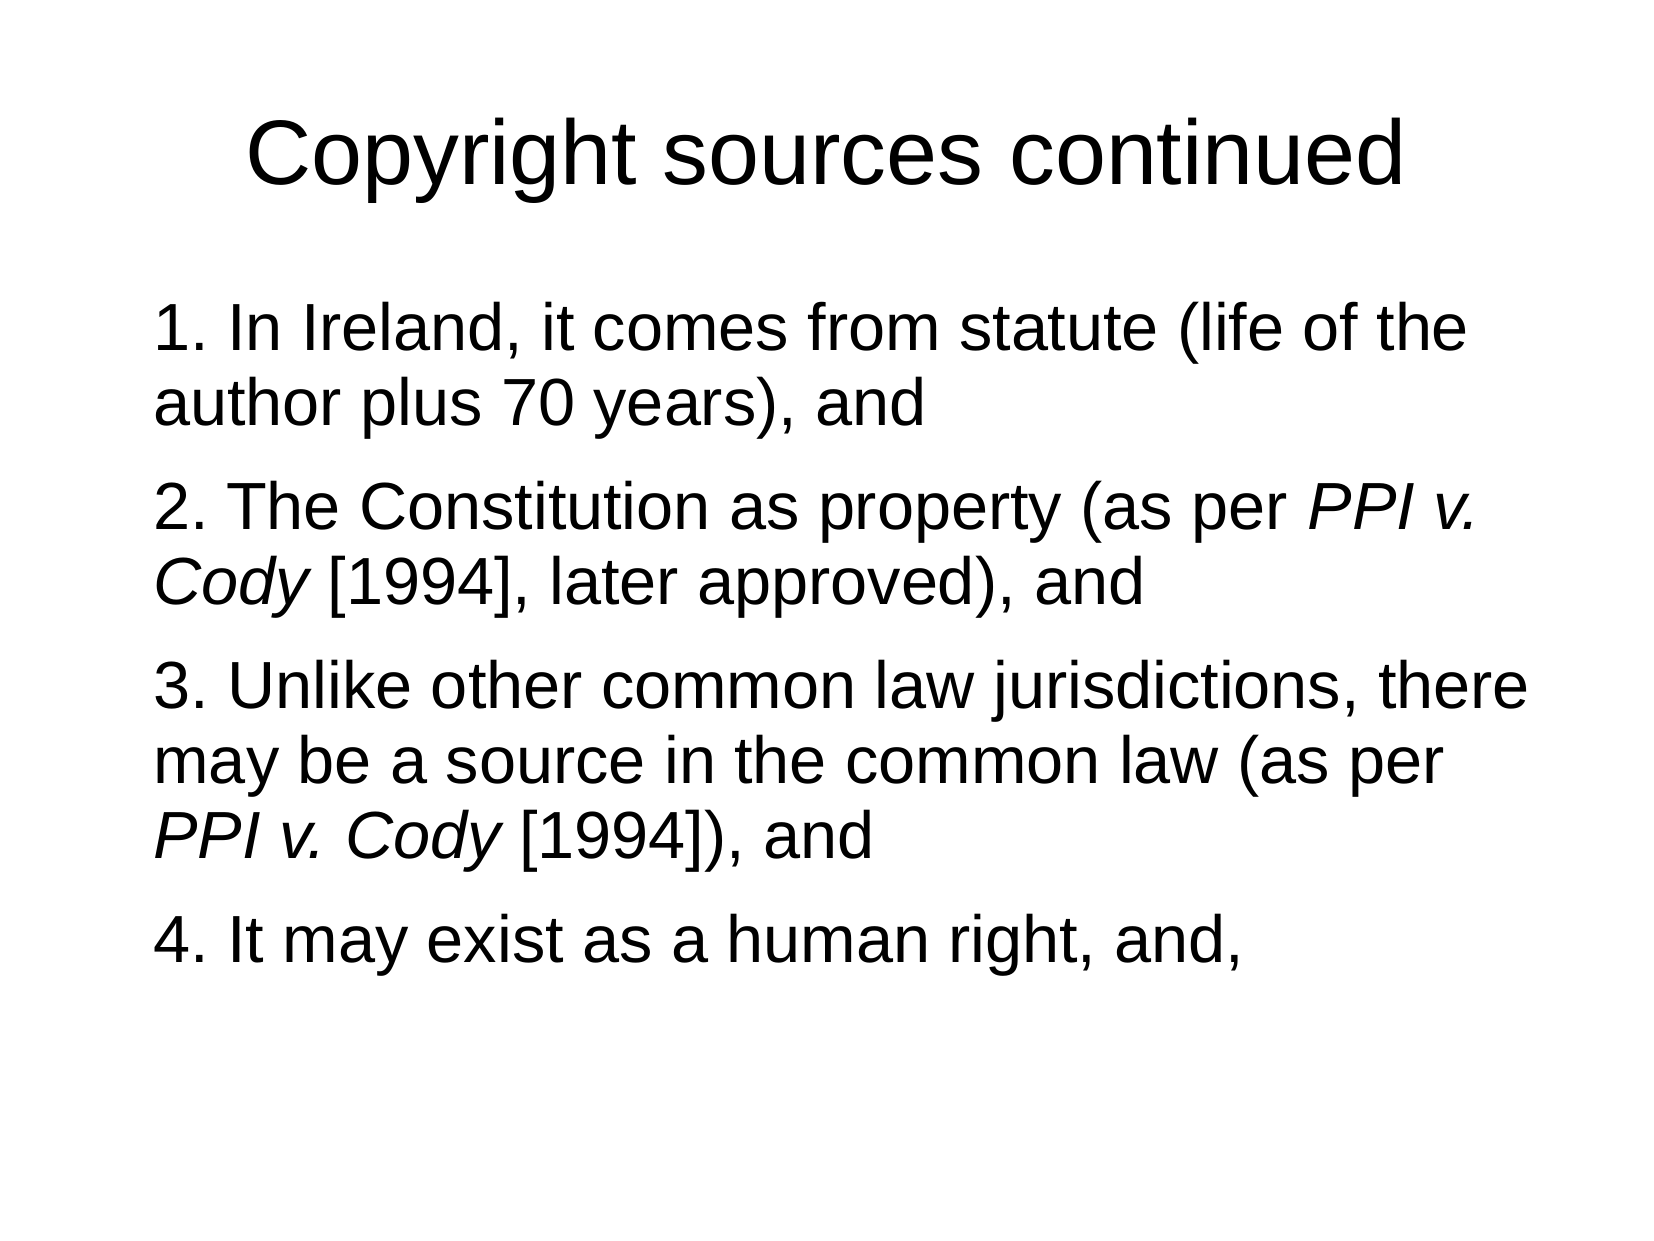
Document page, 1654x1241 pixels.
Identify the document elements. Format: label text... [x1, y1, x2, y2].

list 1. In Ireland, it comes from statute (life of the author plus 70 years), and 2. The Constitution as property (as per PPI v. Cody [1994], later approved), and 3. Unlike other common law jurisdictions, there may be a source in the common law (as per PPI v. Cody [1994]), and 4. It may exist as a human right, and, [82, 290, 1538, 1010]
title Copyright sources continued [82, 49, 1571, 257]
